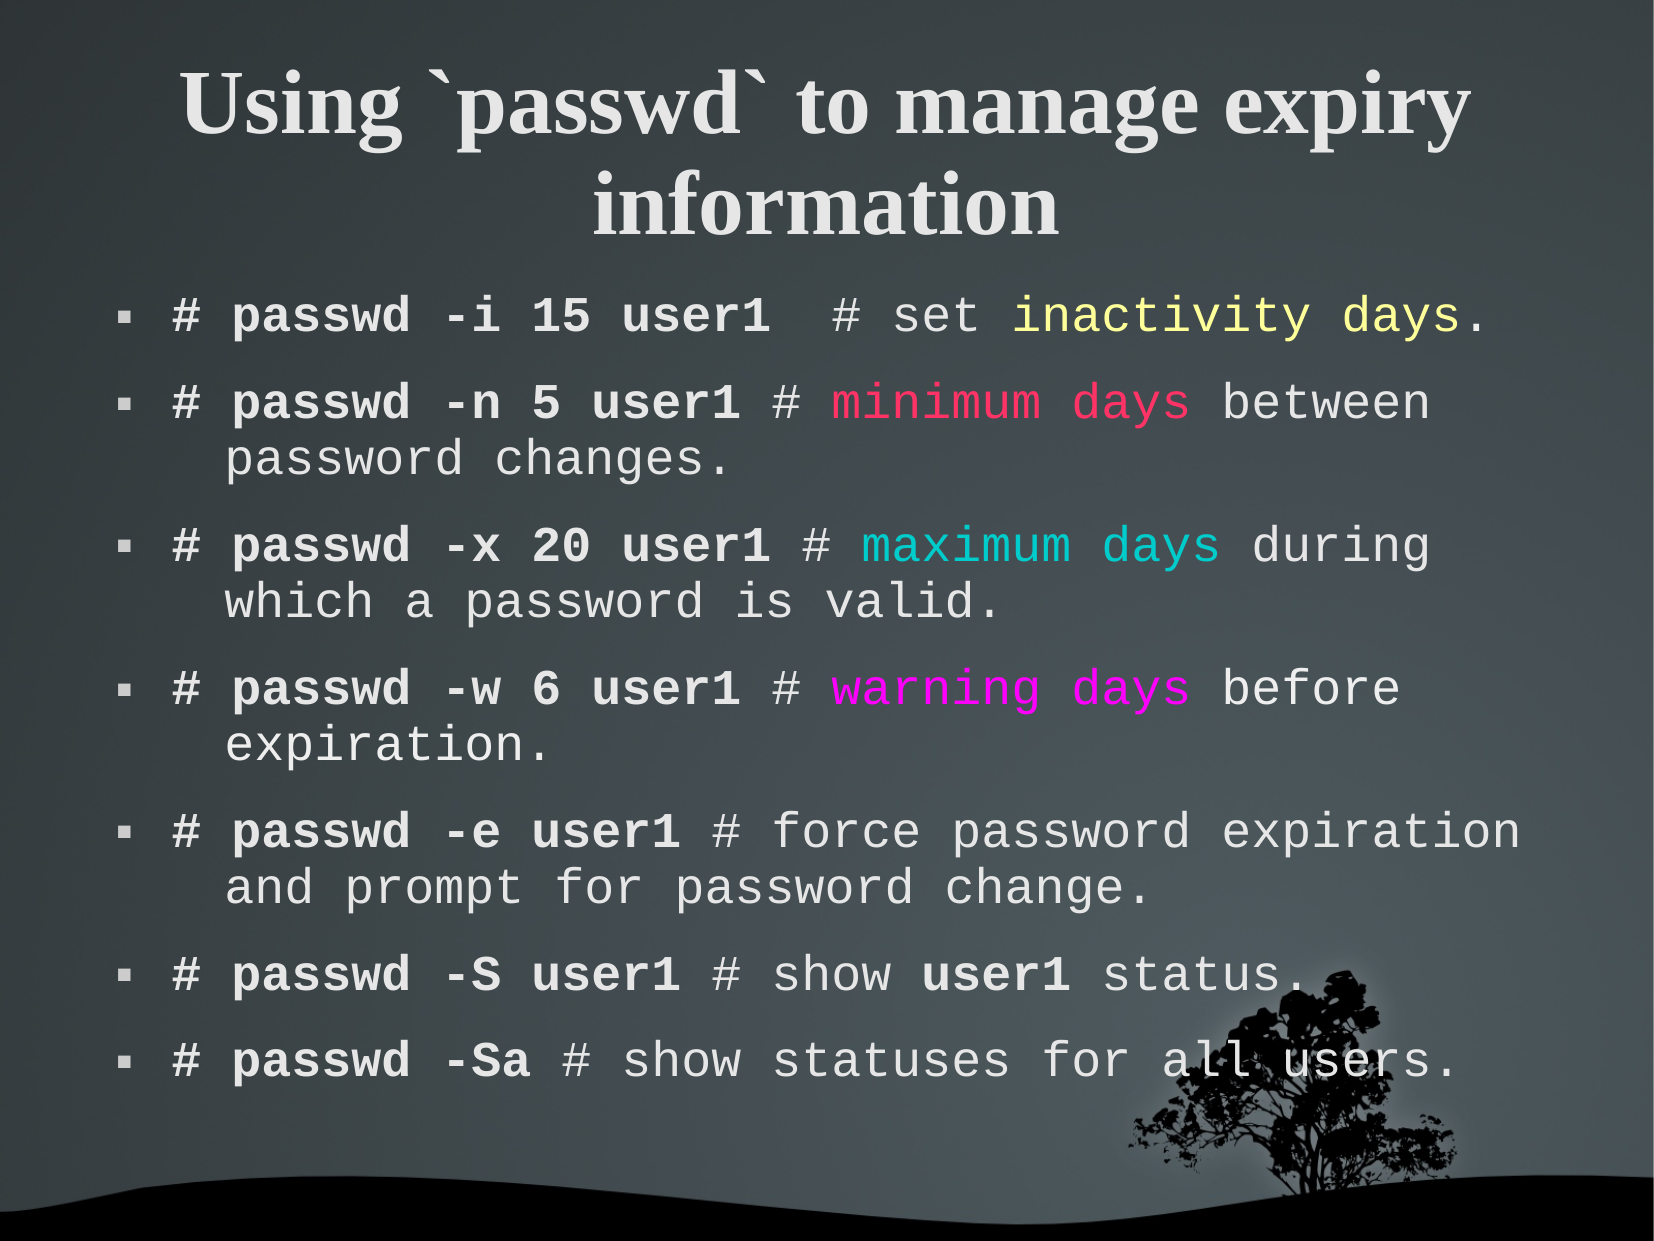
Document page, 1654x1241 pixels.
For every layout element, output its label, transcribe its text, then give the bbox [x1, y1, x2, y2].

list # passwd -i 15 user1 # set inactivity days. # passwd -n 5 user1 # minimum days between password changes. # passwd -x 20 user1 # maximum days during which a password is valid. # passwd -w 6 user1 # warning days before expiration. # passwd -e user1 # force password expiration and prompt for password change. # passwd -S user1 # show user1 status. # passwd -Sa # show statuses for all users. [82, 290, 1571, 1159]
title Using `passwd` to manage expiry information [82, 33, 1571, 273]
picture [0, 0, 1654, 1241]
